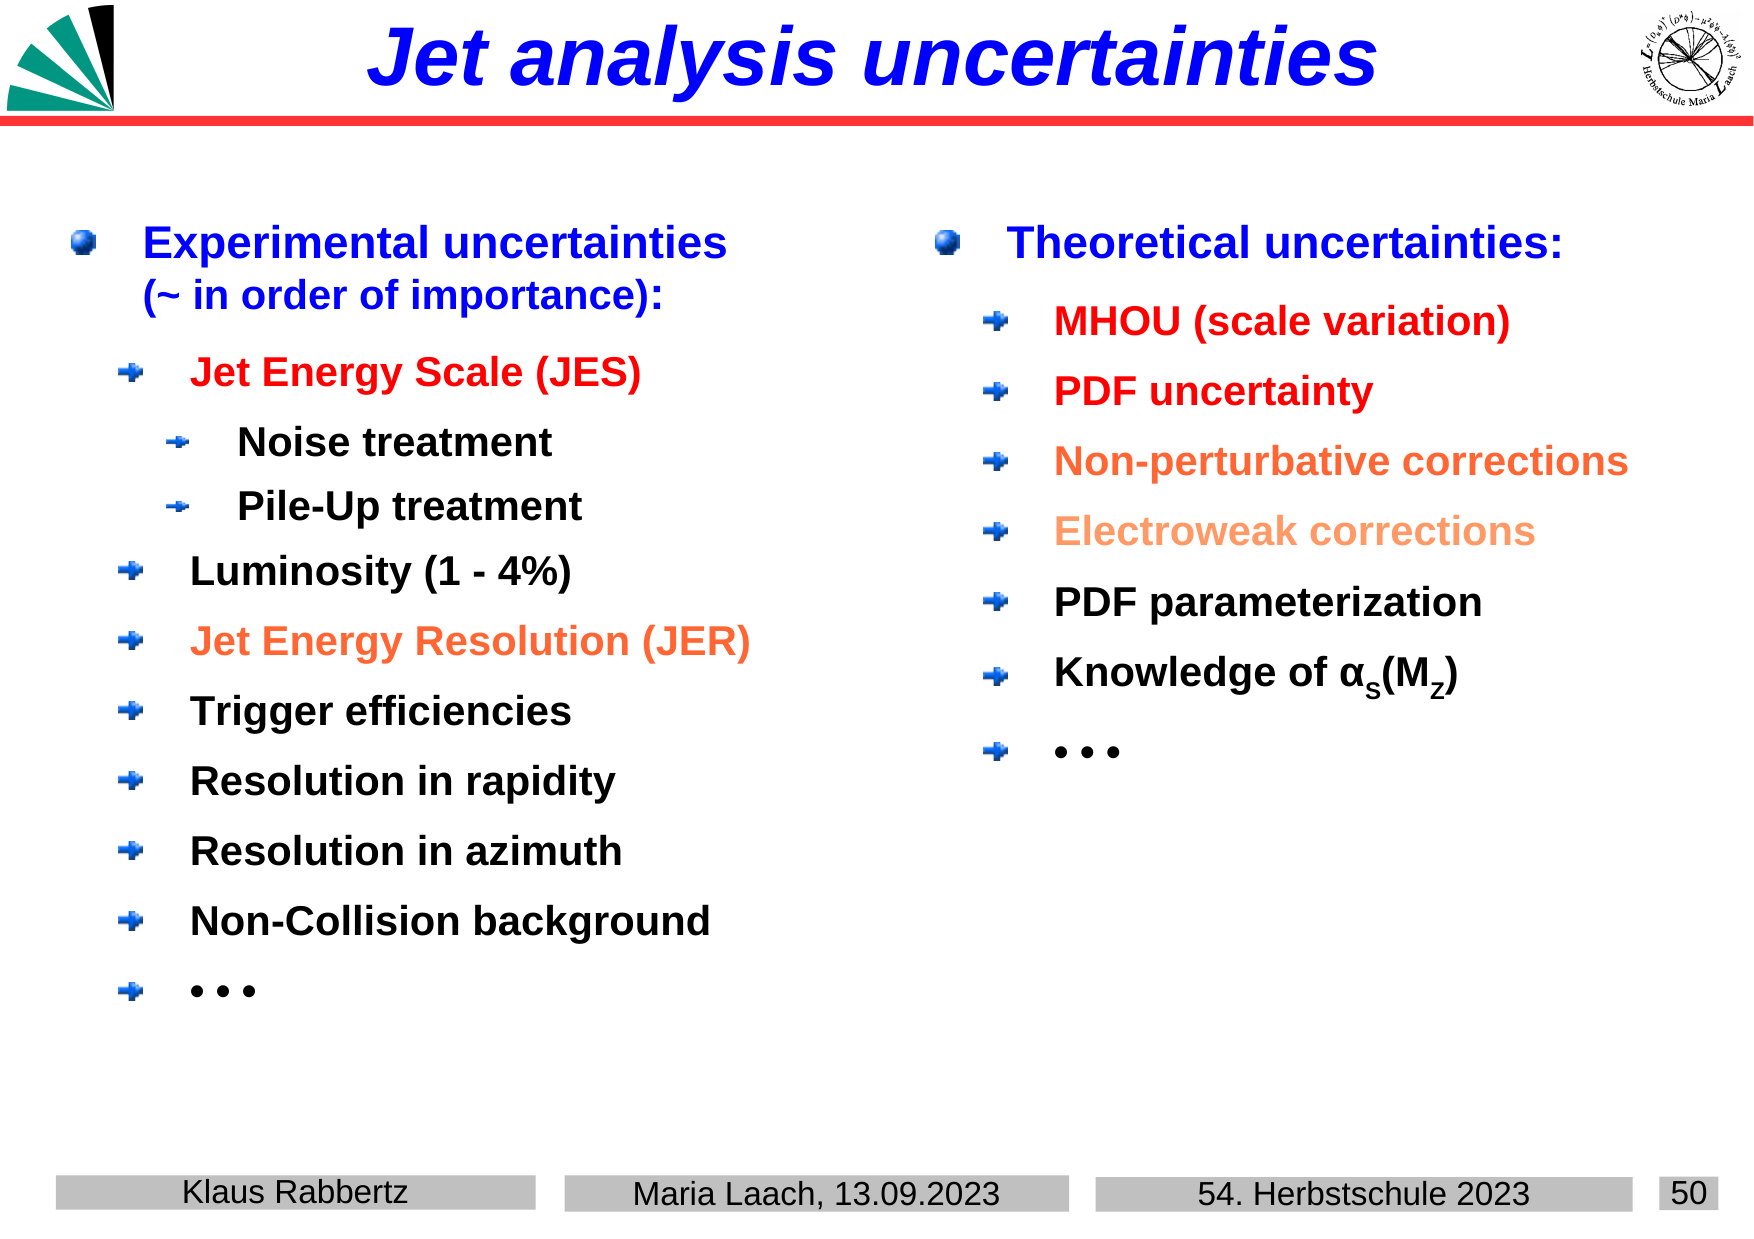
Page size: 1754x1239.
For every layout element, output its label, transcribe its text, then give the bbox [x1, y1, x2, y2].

list Theoretical uncertainties: MHOU (scale variation) PDF uncertainty Non-perturbative corrections Electroweak corrections PDF parameterization Knowledge of αS(MZ) • • • [924, 217, 1645, 850]
list Experimental uncertainties (~ in order of importance): Jet Energy Scale (JES) Noise treatment Pile-Up treatment Luminosity (1 - 4%) Jet Energy Resolution (JER) Trigger efficiencies Resolution in rapidity Resolution in azimuth Non-Collision background • • • [59, 216, 781, 1020]
picture [1641, 11, 1741, 106]
picture [7, 5, 114, 112]
title Jet analysis uncertainties [129, 0, 1617, 114]
